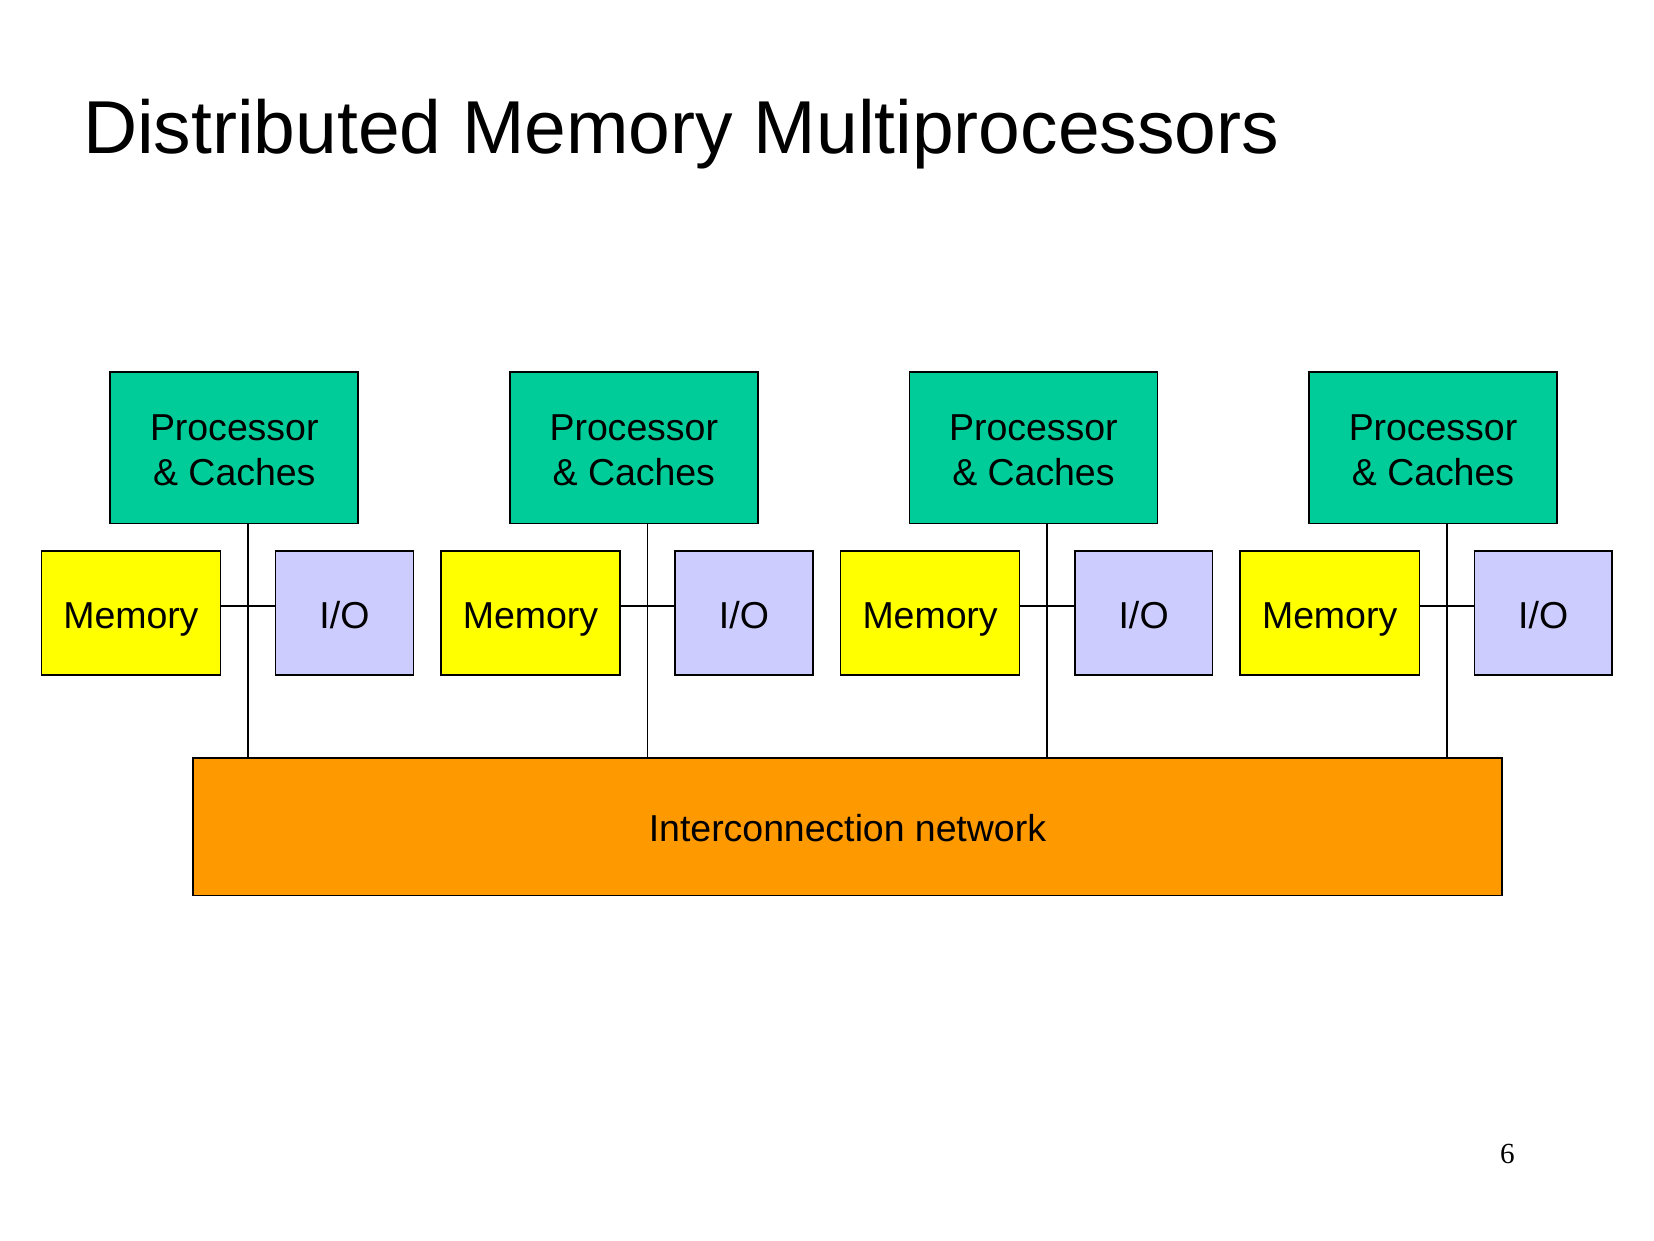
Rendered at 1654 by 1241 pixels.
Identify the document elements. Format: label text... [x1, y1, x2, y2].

text_box Memory [440, 551, 621, 676]
text_box Memory [1240, 551, 1420, 676]
text_box I/O [675, 551, 813, 676]
text_box <number> [1184, 1129, 1530, 1213]
text_box Memory [840, 551, 1020, 676]
text_box Memory [41, 551, 221, 676]
text_box Processor & Caches [909, 371, 1158, 524]
text_box I/O [1074, 551, 1213, 676]
text_box Processor & Caches [110, 371, 359, 524]
text_box I/O [1474, 551, 1613, 676]
text_box Processor & Caches [1308, 371, 1557, 524]
text_box Distributed Memory Multiprocessors [68, 71, 1295, 177]
text_box Processor & Caches [509, 371, 758, 524]
text_box I/O [275, 551, 414, 676]
text_box Interconnection network [192, 757, 1502, 896]
